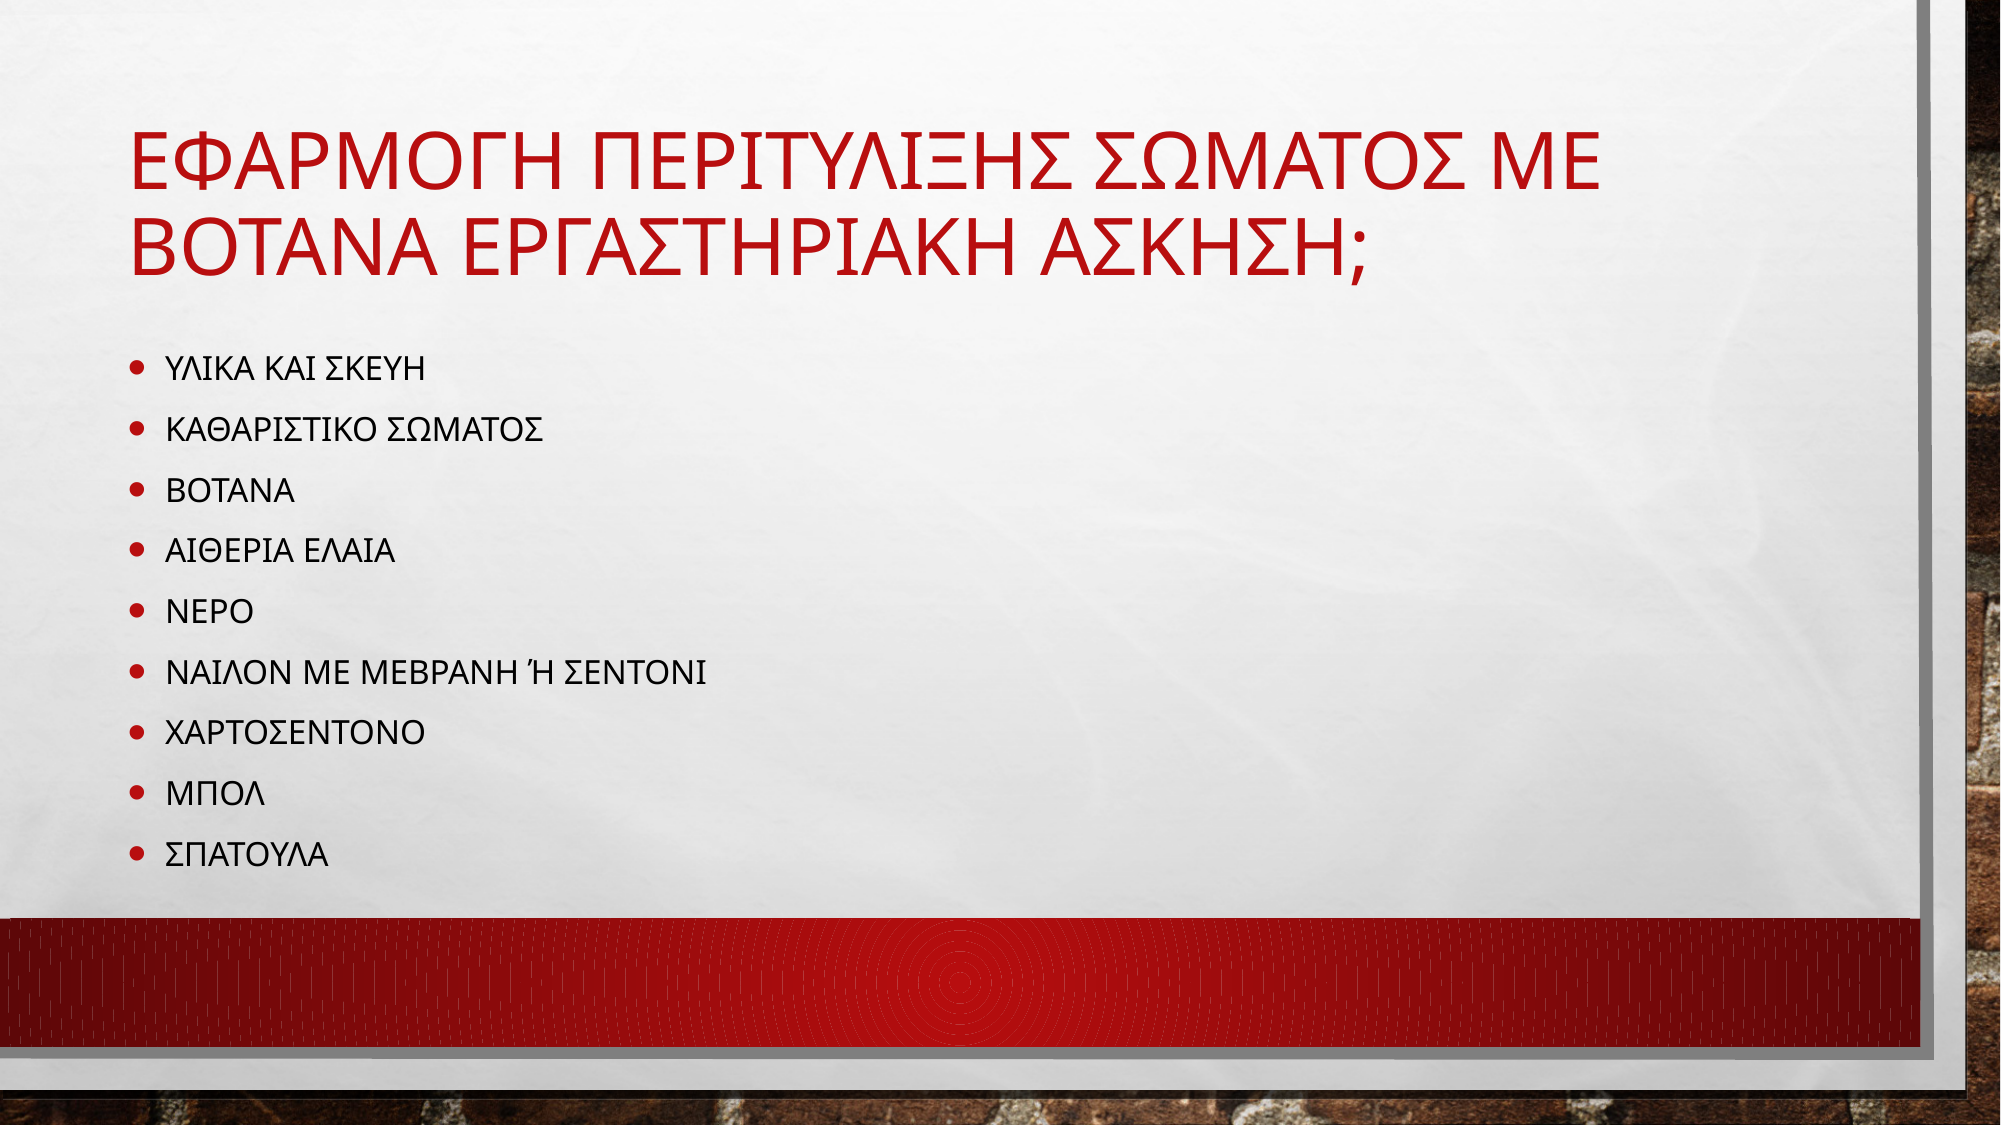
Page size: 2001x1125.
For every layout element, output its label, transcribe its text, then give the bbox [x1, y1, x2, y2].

list Υλικα και σκευη Καθαριστικο σωματοσ Βοτανα Αιθερια ελαια Νερο ναιλον με μεβρανη ή σεντονι Χαρτοσεντονο Μπολ σπατουλα [112, 338, 1818, 882]
title Εφαρμογη περιτυλιξησ σωματοσ με βοτανα εργαστηριακη ασκηση; [112, 112, 1819, 302]
